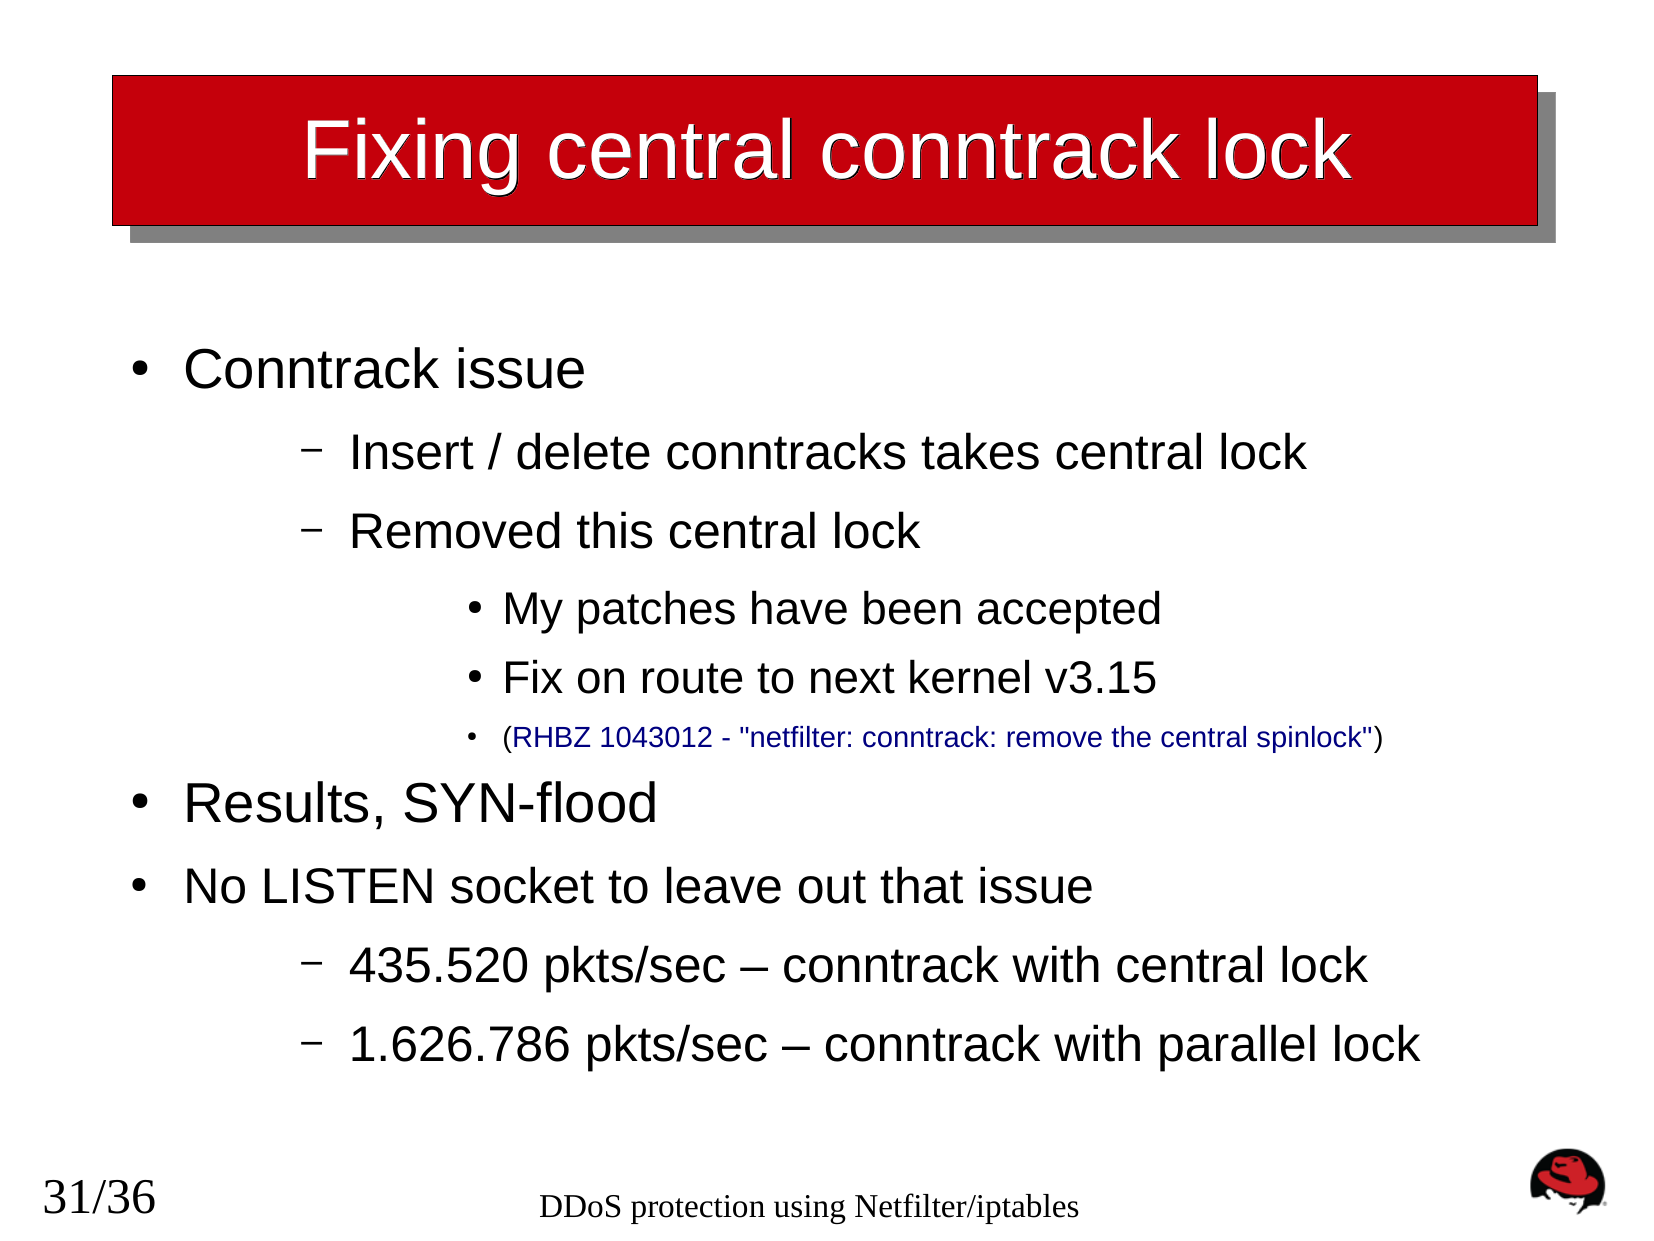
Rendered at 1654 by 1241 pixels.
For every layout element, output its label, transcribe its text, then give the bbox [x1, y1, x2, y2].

list Conntrack issue Insert / delete conntracks takes central lock Removed this central lock My patches have been accepted Fix on route to next kernel v3.15 (RHBZ 1043012 - "netfilter: conntrack: remove the central spinlock") Results, SYN-flood No LISTEN socket to leave out that issue 435.520 pkts/sec – conntrack with central lock 1.626.786 pkts/sec – conntrack with parallel lock [112, 337, 1538, 1126]
title Fixing central conntrack lock [116, 75, 1538, 226]
picture [1529, 1146, 1613, 1224]
